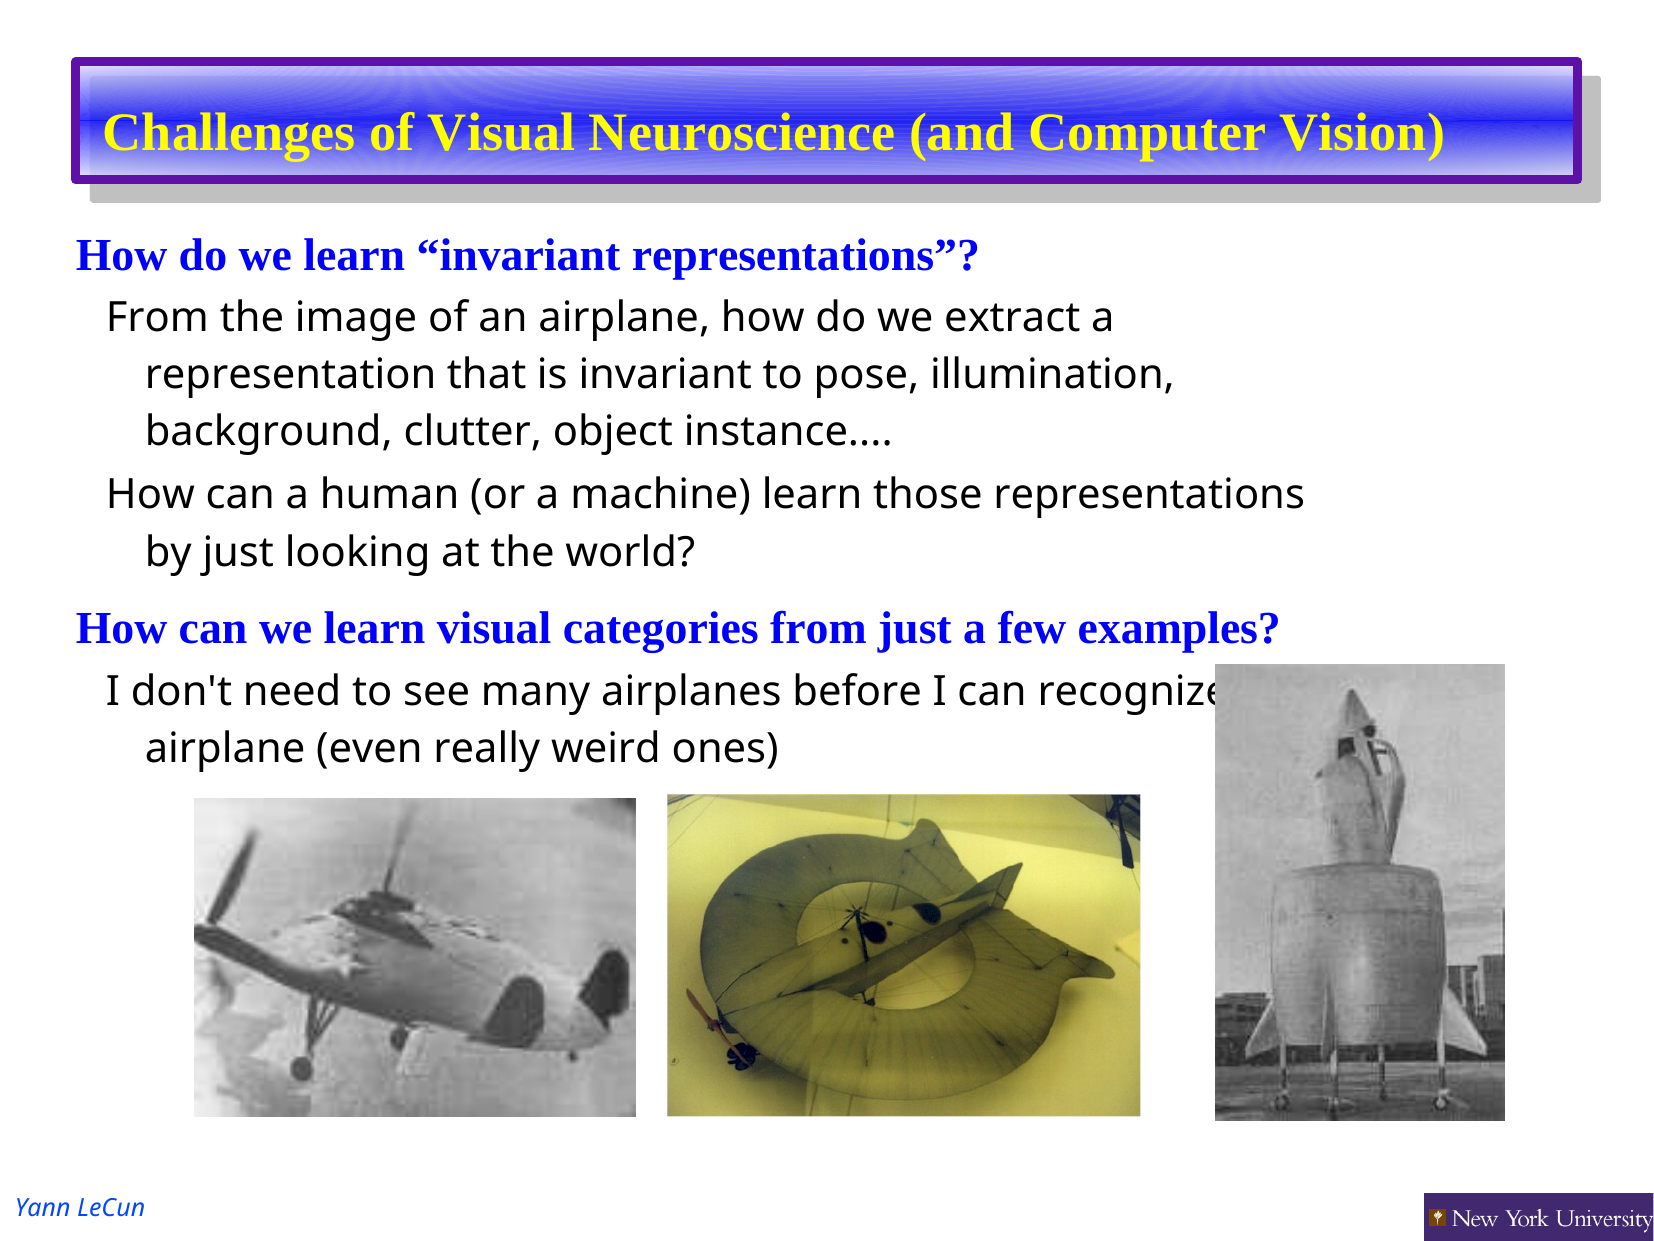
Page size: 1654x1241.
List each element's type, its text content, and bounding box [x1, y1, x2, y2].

title Challenges of Visual Neuroscience (and Computer Vision) [75, 61, 1578, 180]
picture [1424, 1193, 1654, 1241]
picture [667, 794, 1141, 1117]
picture [1215, 664, 1505, 1121]
picture [194, 798, 636, 1117]
list How do we learn “invariant representations”? From the image of an airplane, how do we extract a representation that is invariant to pose, illumination, background, clutter, object instance.... How can a human (or a machine) learn those representations by just looking at the world? How can we learn visual categories from just a few examples? I don't need to see many airplanes before I can recognize every airplane (even really weird ones) [75, 229, 1349, 1127]
